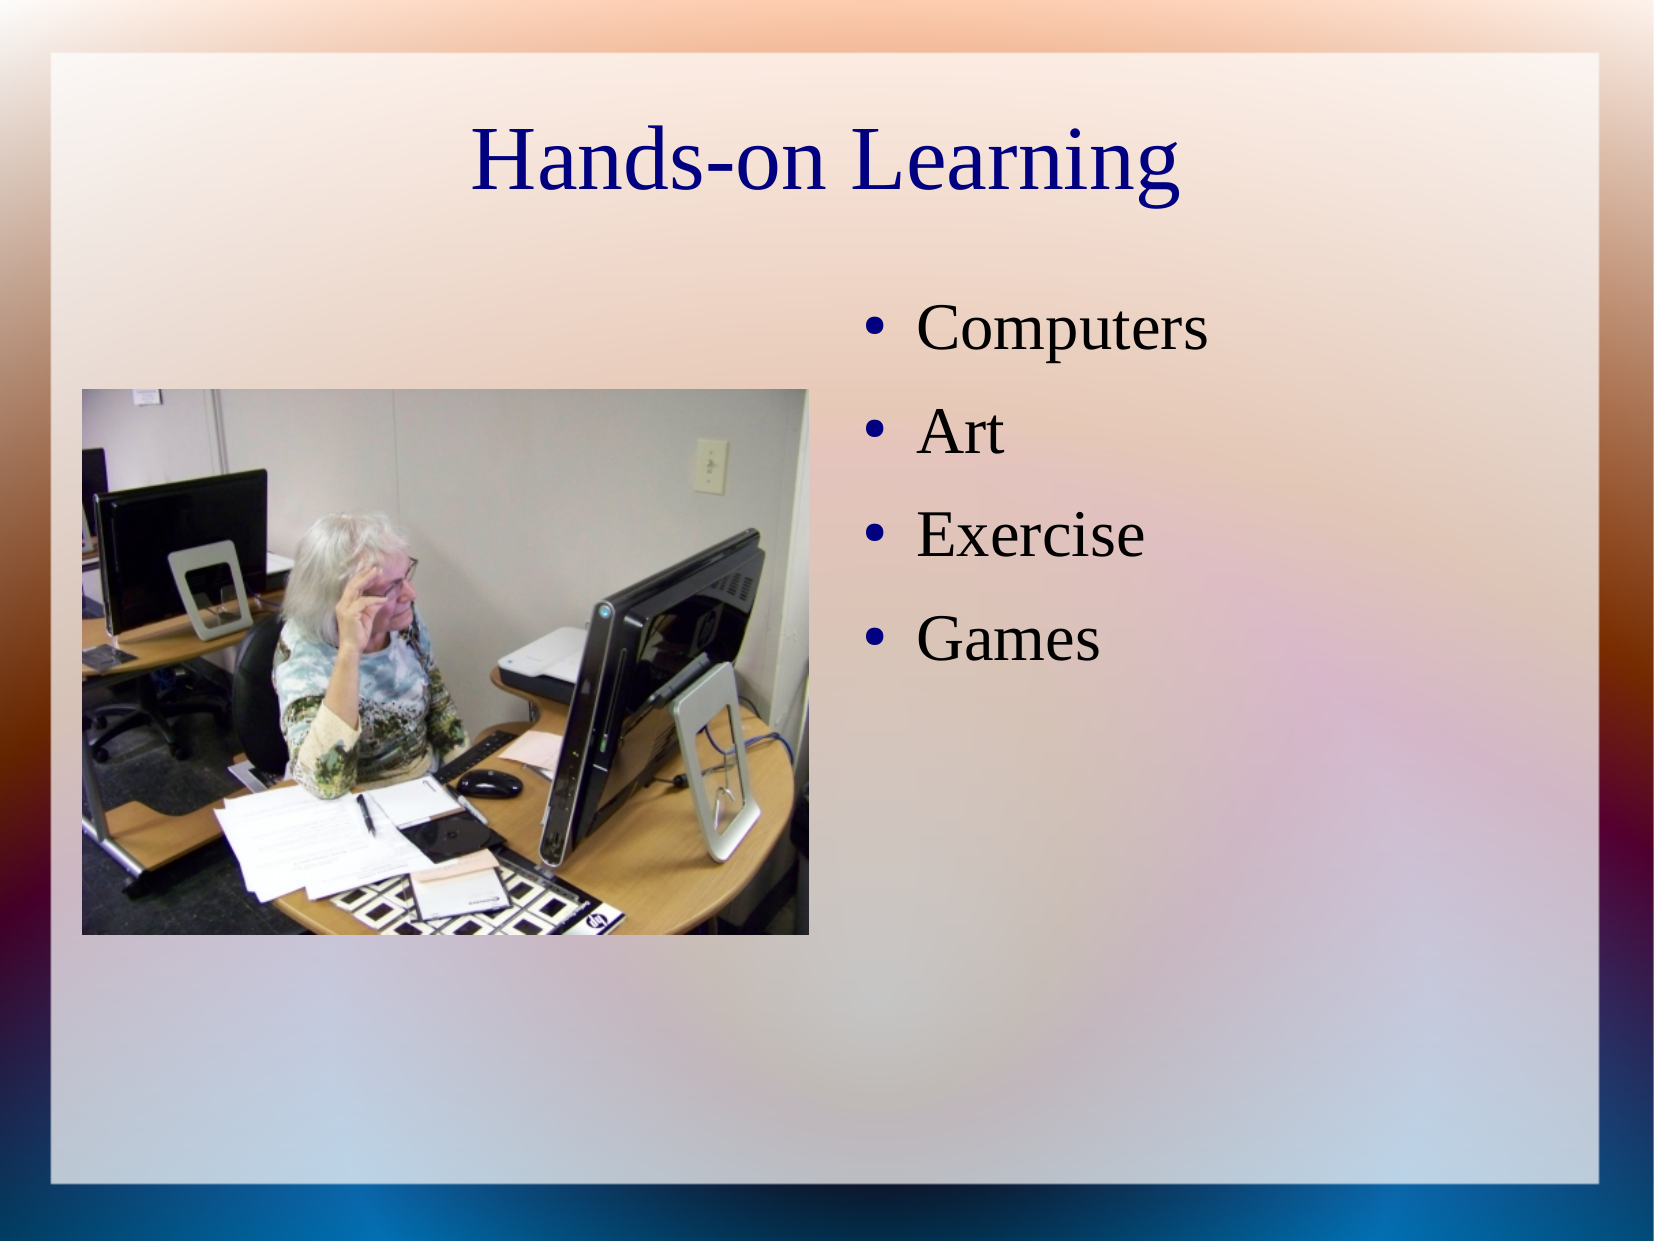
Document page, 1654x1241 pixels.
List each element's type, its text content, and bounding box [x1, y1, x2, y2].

title Hands-on Learning [82, 62, 1571, 256]
list Computers Art Exercise Games [845, 290, 1572, 1019]
picture [0, 0, 1654, 1241]
